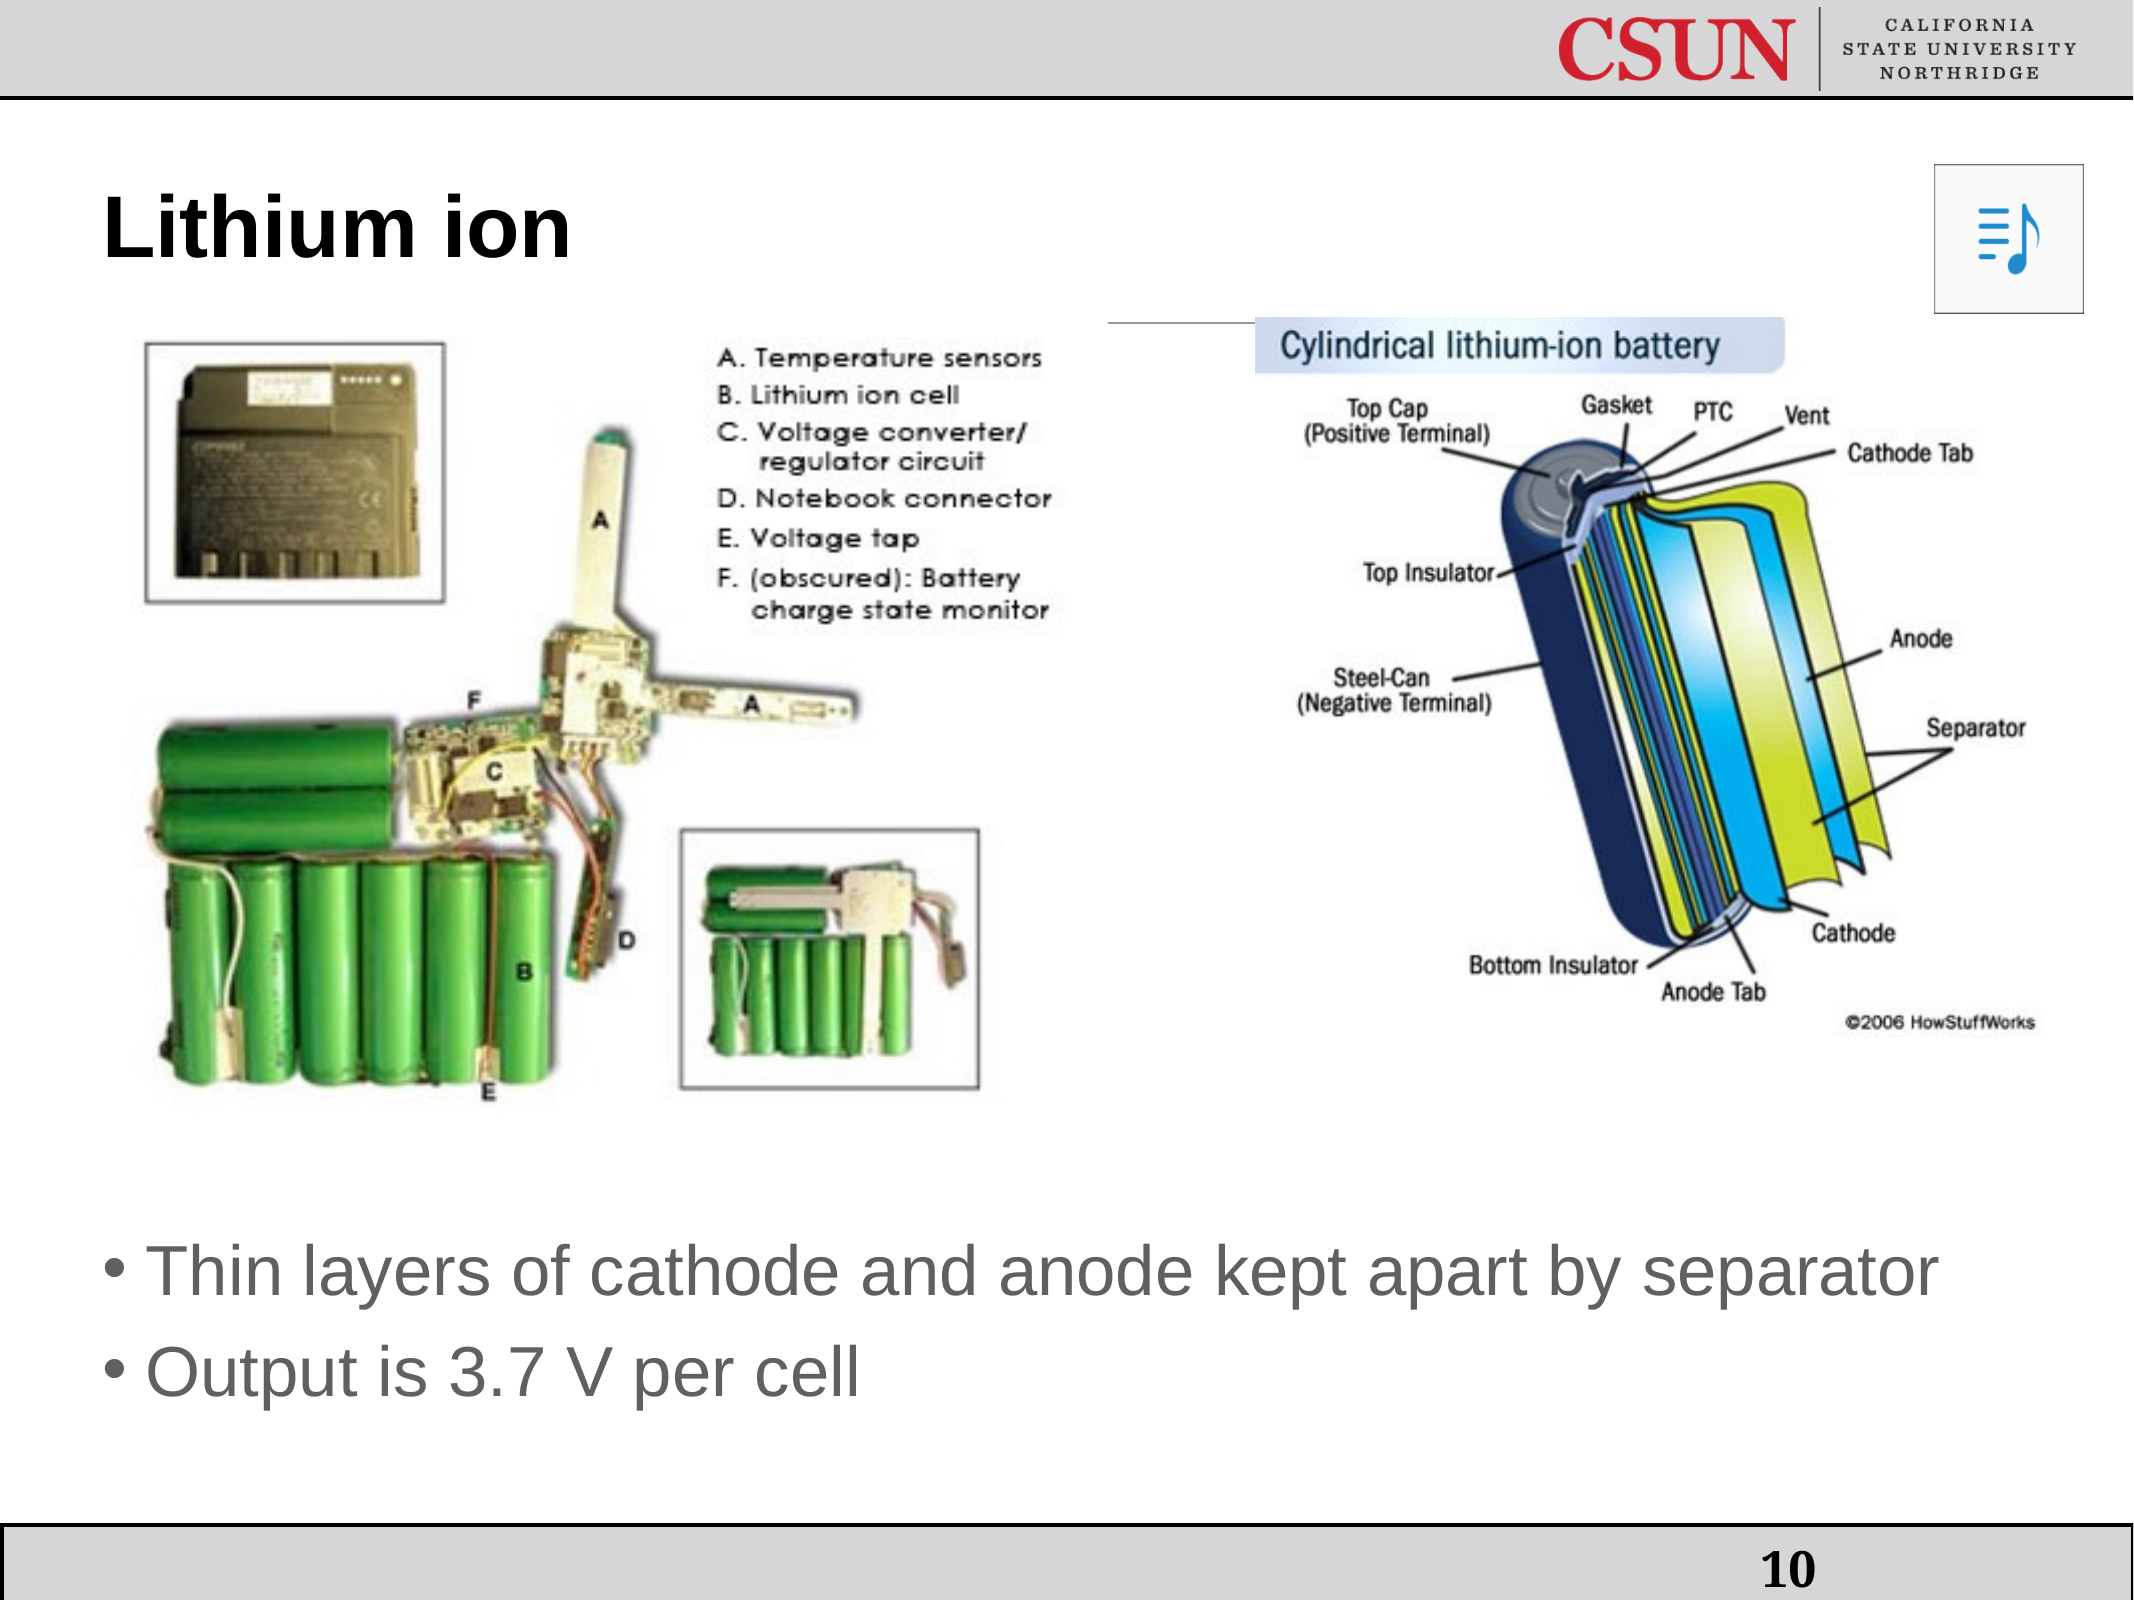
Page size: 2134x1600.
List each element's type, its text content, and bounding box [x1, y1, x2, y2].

picture [47, 317, 1108, 1113]
picture [1559, 7, 2076, 91]
picture [1255, 317, 2059, 1039]
list Thin layers of cathode and anode kept apart by separator Output is 3.7 V per cell [93, 1216, 2040, 1461]
title Lithium ion [93, 104, 2040, 284]
text_box [1933, 163, 2086, 316]
